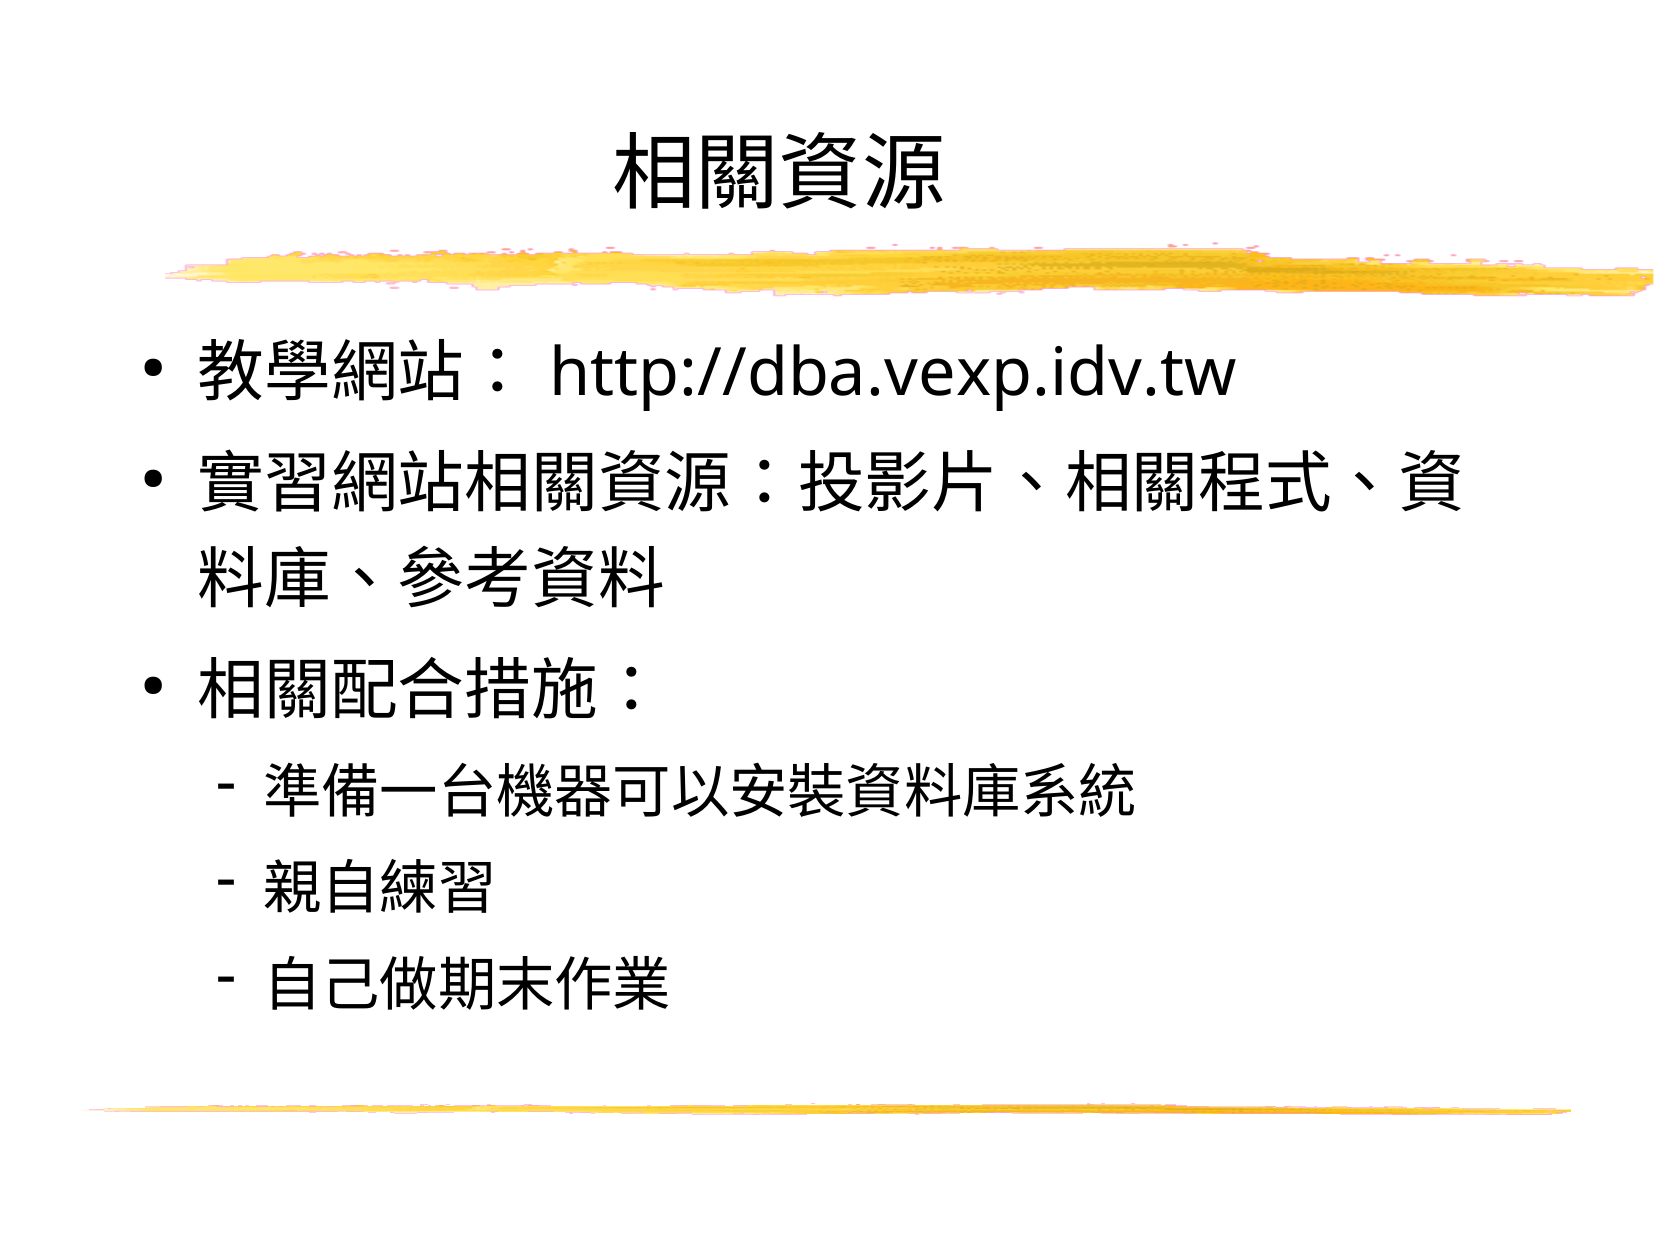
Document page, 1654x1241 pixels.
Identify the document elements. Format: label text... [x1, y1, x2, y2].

title 相關資源 [76, 12, 1482, 235]
picture [165, 237, 1654, 308]
picture [82, 1102, 126, 1117]
list 教學網站：http://dba.vexp.idv.tw 實習網站相關資源：投影片、相關程式、資料庫、參考資料 相關配合措施： 準備一台機器可以安裝資料庫系統 親自練習 自己做期末作業 [126, 311, 1533, 1128]
picture [1533, 1102, 1571, 1117]
